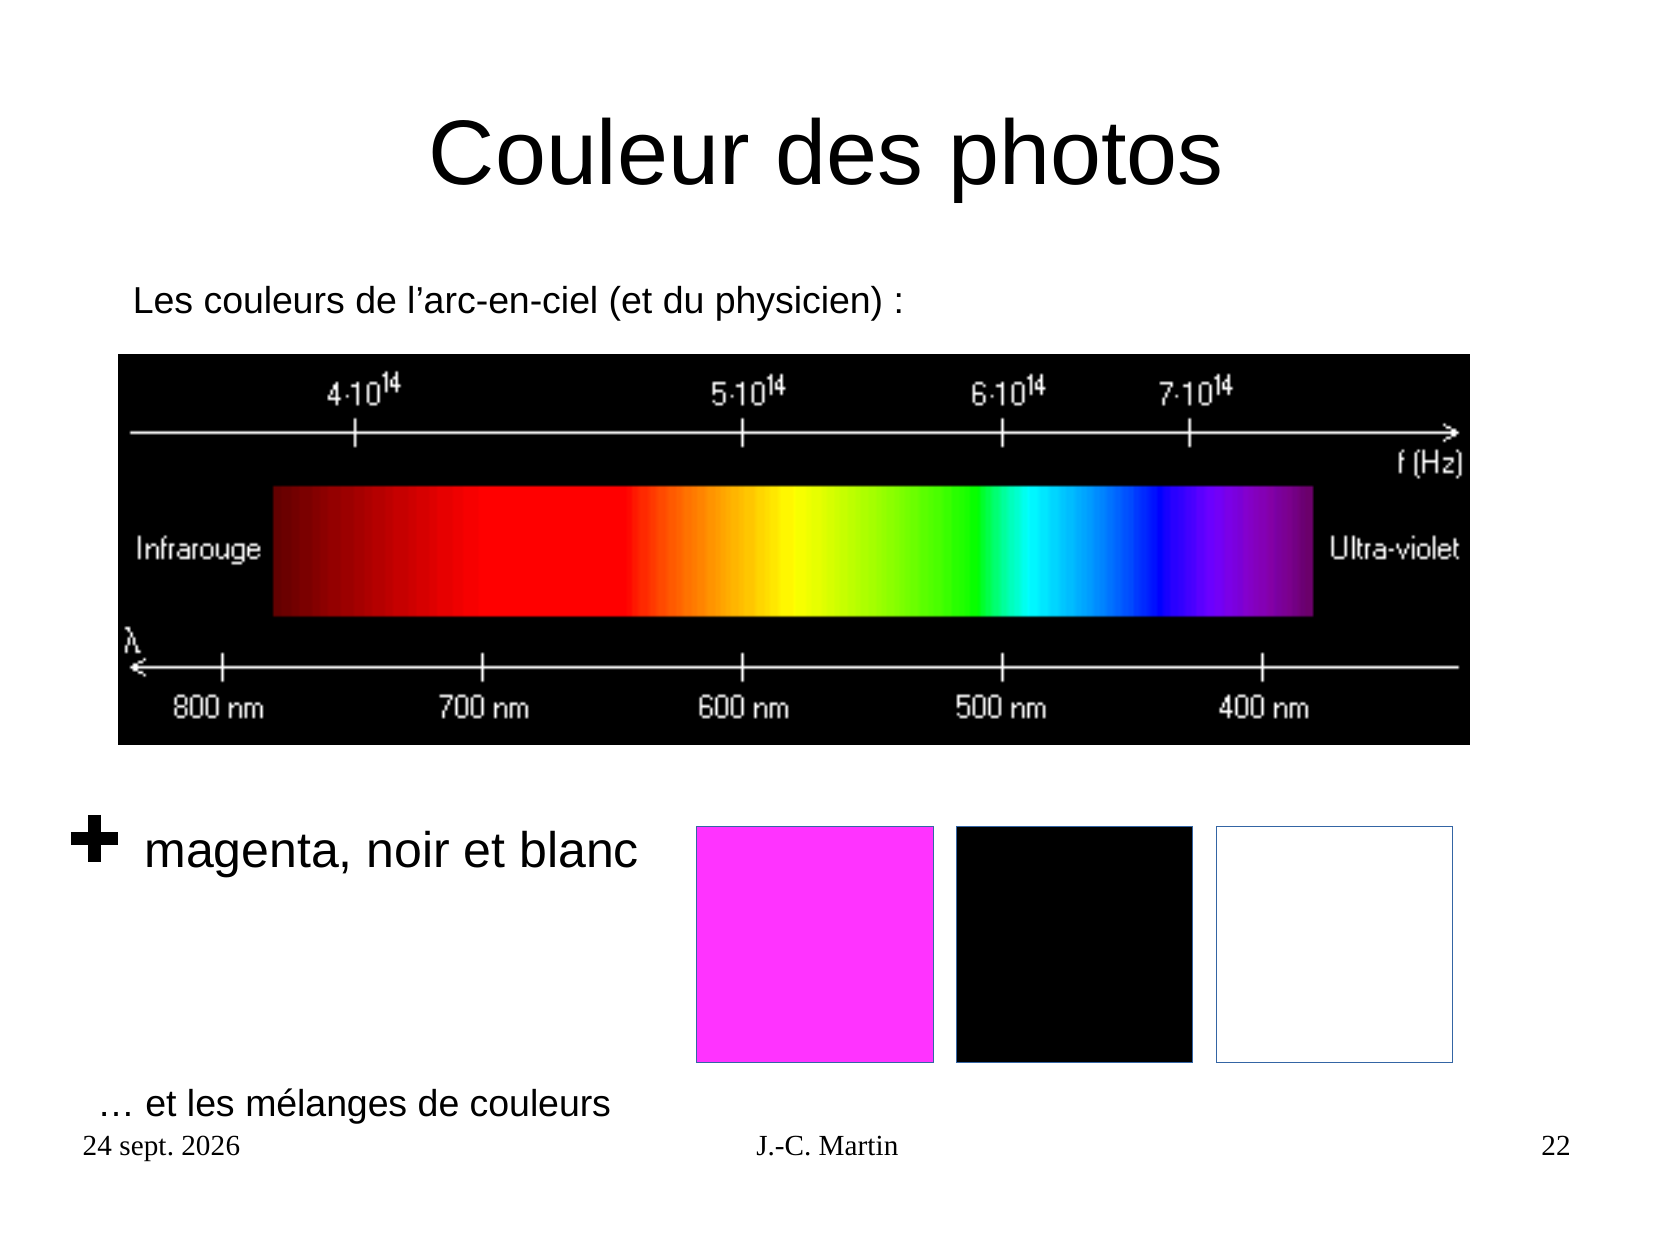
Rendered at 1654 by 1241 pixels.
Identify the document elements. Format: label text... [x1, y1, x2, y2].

text_box Les couleurs de l’arc-en-ciel (et du physicien) : [118, 271, 920, 329]
picture [118, 354, 1470, 745]
title Couleur des photos [82, 49, 1571, 257]
text_box [956, 826, 1193, 1063]
text_box magenta, noir et blanc [129, 814, 655, 886]
text_box … et les mélanges de couleurs [82, 1074, 626, 1132]
text_box [696, 826, 934, 1063]
text_box [1216, 826, 1453, 1063]
